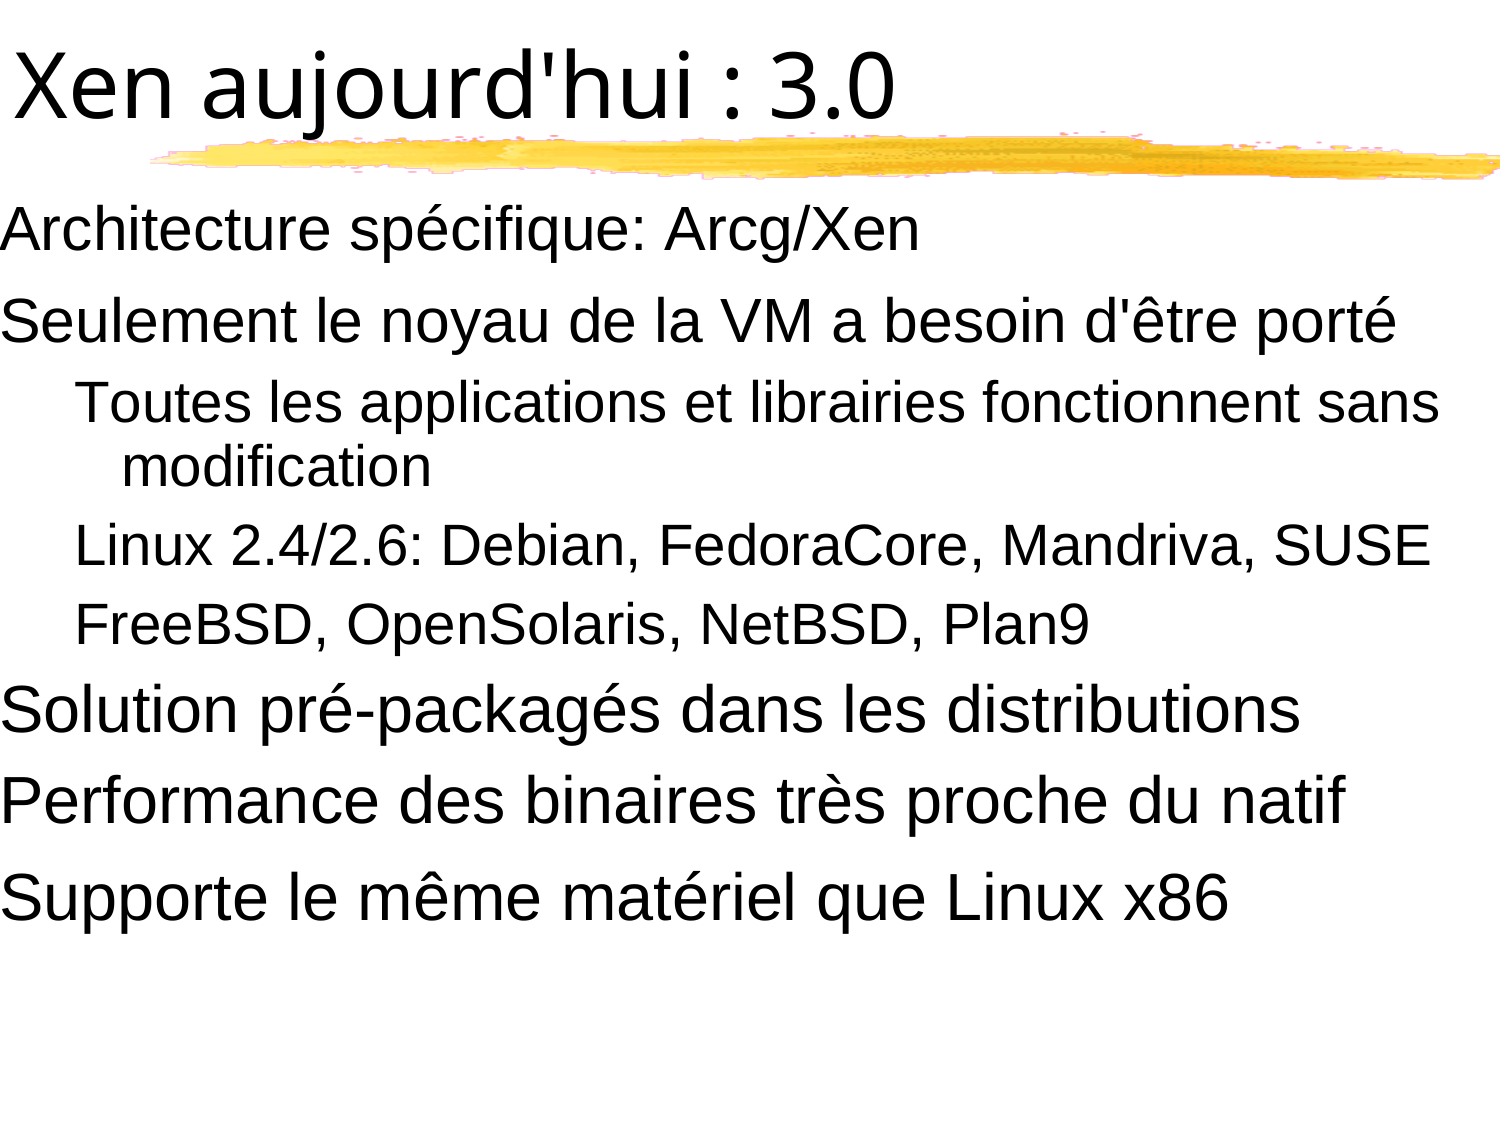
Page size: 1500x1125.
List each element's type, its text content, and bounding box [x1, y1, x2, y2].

list Architecture spécifique: Arcg/Xen Seulement le noyau de la VM a besoin d'être porté Toutes les applications et librairies fonctionnent sans modification Linux 2.4/2.6: Debian, FedoraCore, Mandriva, SUSE FreeBSD, OpenSolaris, NetBSD, Plan9 Solution pré-packagés dans les distributions Performance des binaires très proche du natif Supporte le même matériel que Linux x86 [0, 188, 1500, 1044]
picture [150, 148, 1500, 188]
title Xen aujourd'hui : 3.0 [0, 2, 1500, 148]
